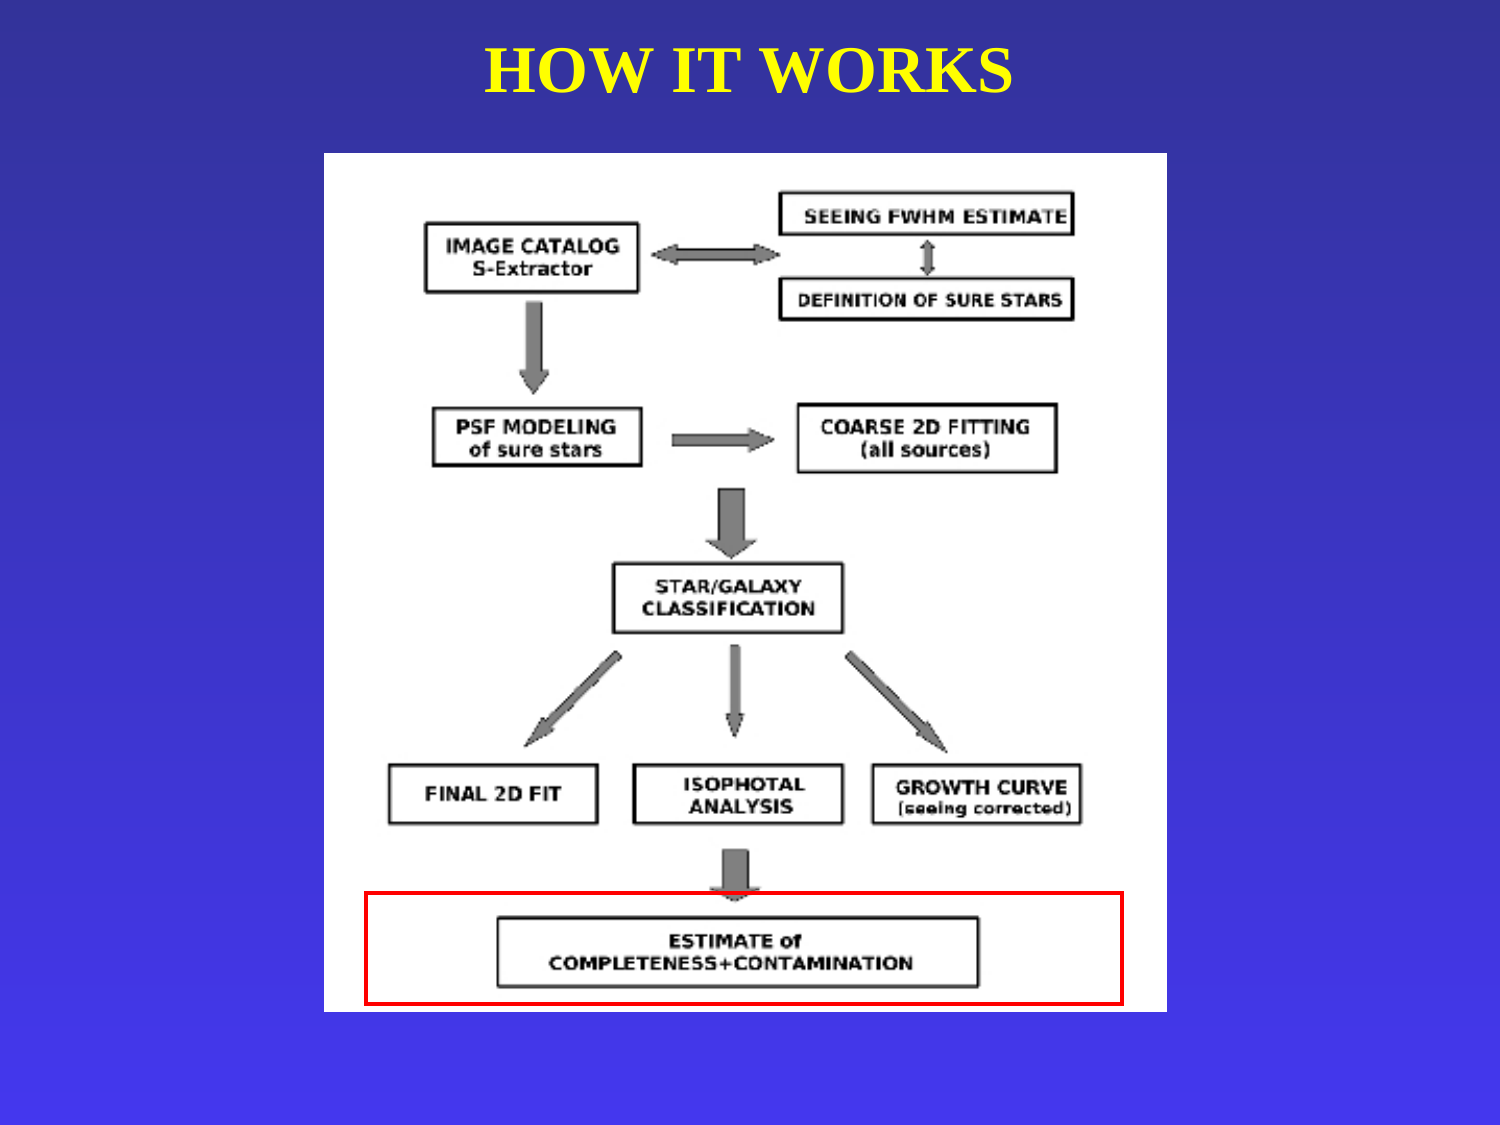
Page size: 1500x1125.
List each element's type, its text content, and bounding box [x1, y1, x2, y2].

text_box HOW IT WORKS [437, 30, 1064, 114]
text_box [366, 893, 1123, 1004]
picture [324, 153, 1167, 1012]
